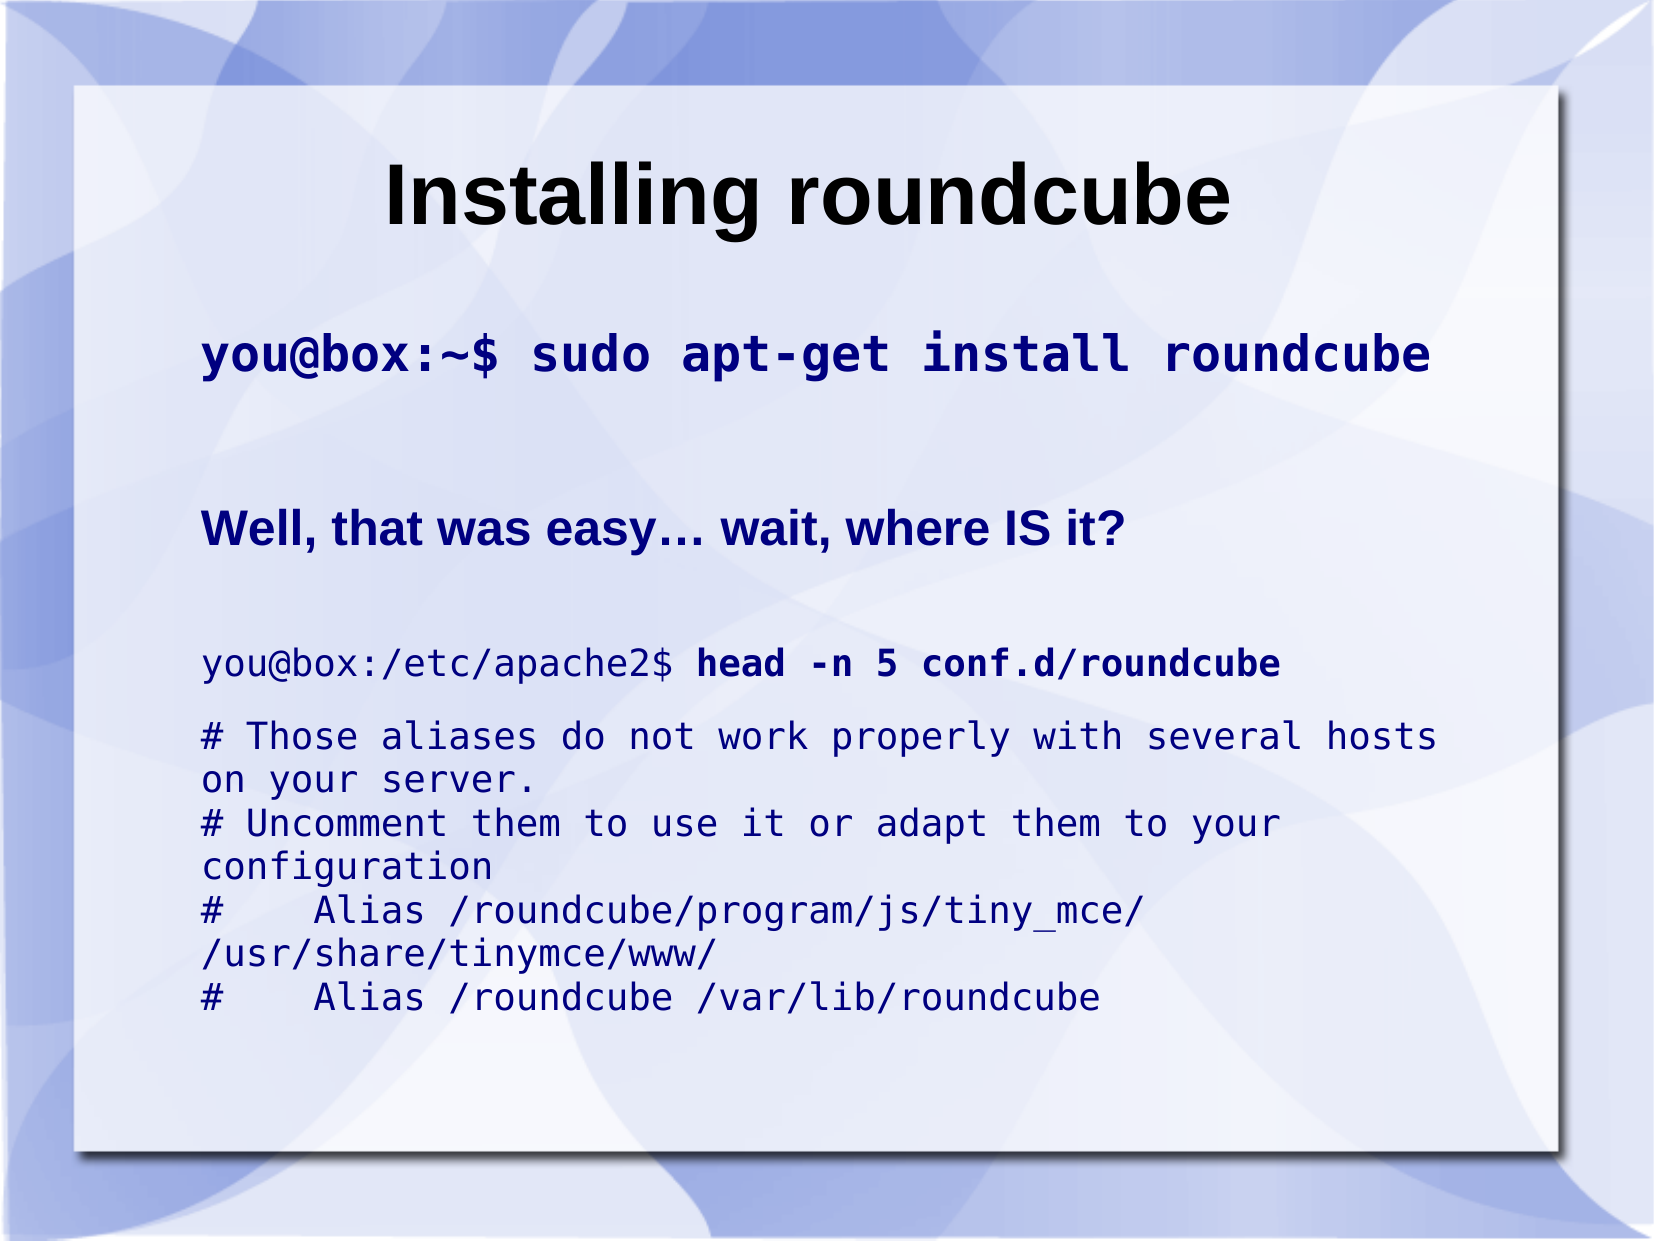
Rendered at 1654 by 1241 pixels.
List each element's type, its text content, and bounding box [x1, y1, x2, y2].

list you@box:~$ sudo apt-get install roundcube Well, that was easy… wait, where IS it? you@box:/etc/apache2$ head -n 5 conf.d/roundcube # Those aliases do not work properly with several hosts on your server. # Uncomment them to use it or adapt them to your configuration # Alias /roundcube/program/js/tiny_mce/ /usr/share/tinymce/www/ # Alias /roundcube /var/lib/roundcube [129, 324, 1489, 1045]
picture [0, 0, 1654, 1241]
title Installing roundcube [82, 90, 1536, 298]
